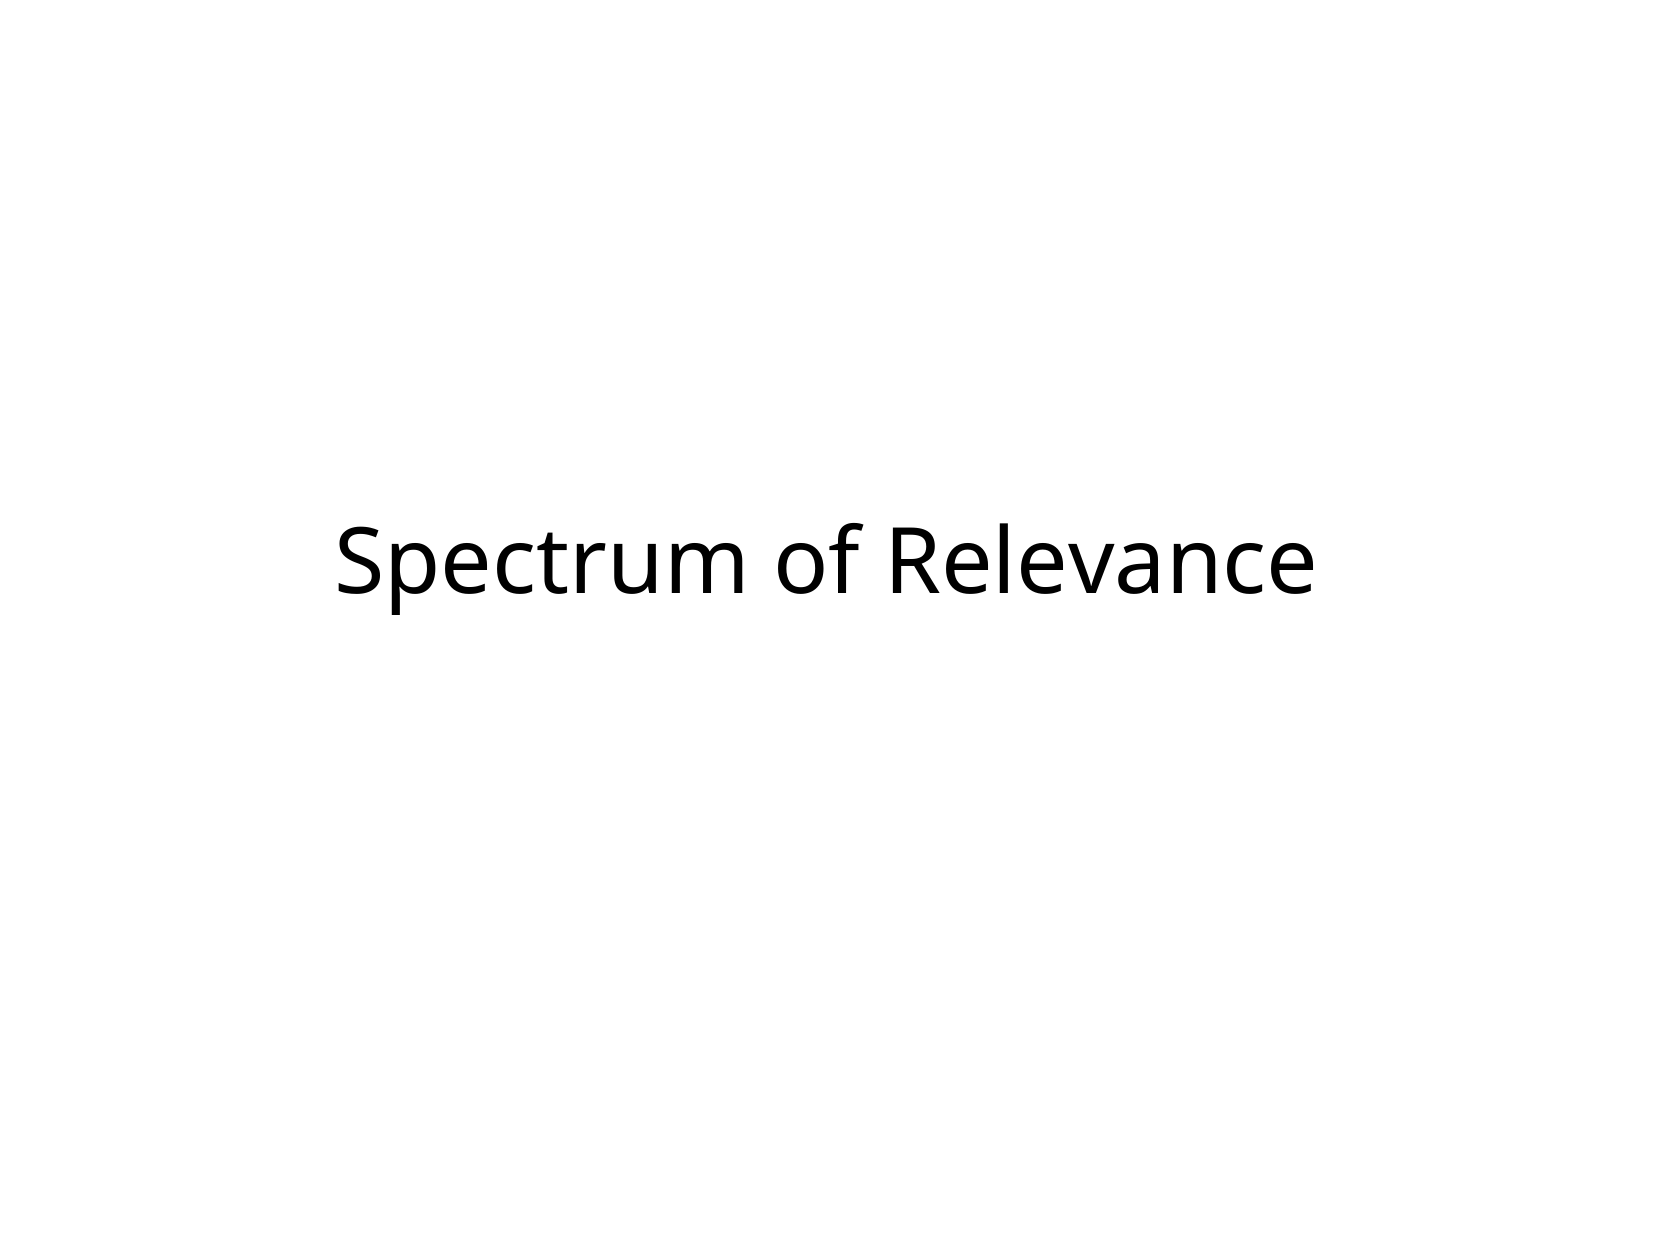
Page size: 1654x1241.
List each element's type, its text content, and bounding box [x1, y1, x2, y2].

title Spectrum of Relevance [82, 454, 1571, 662]
